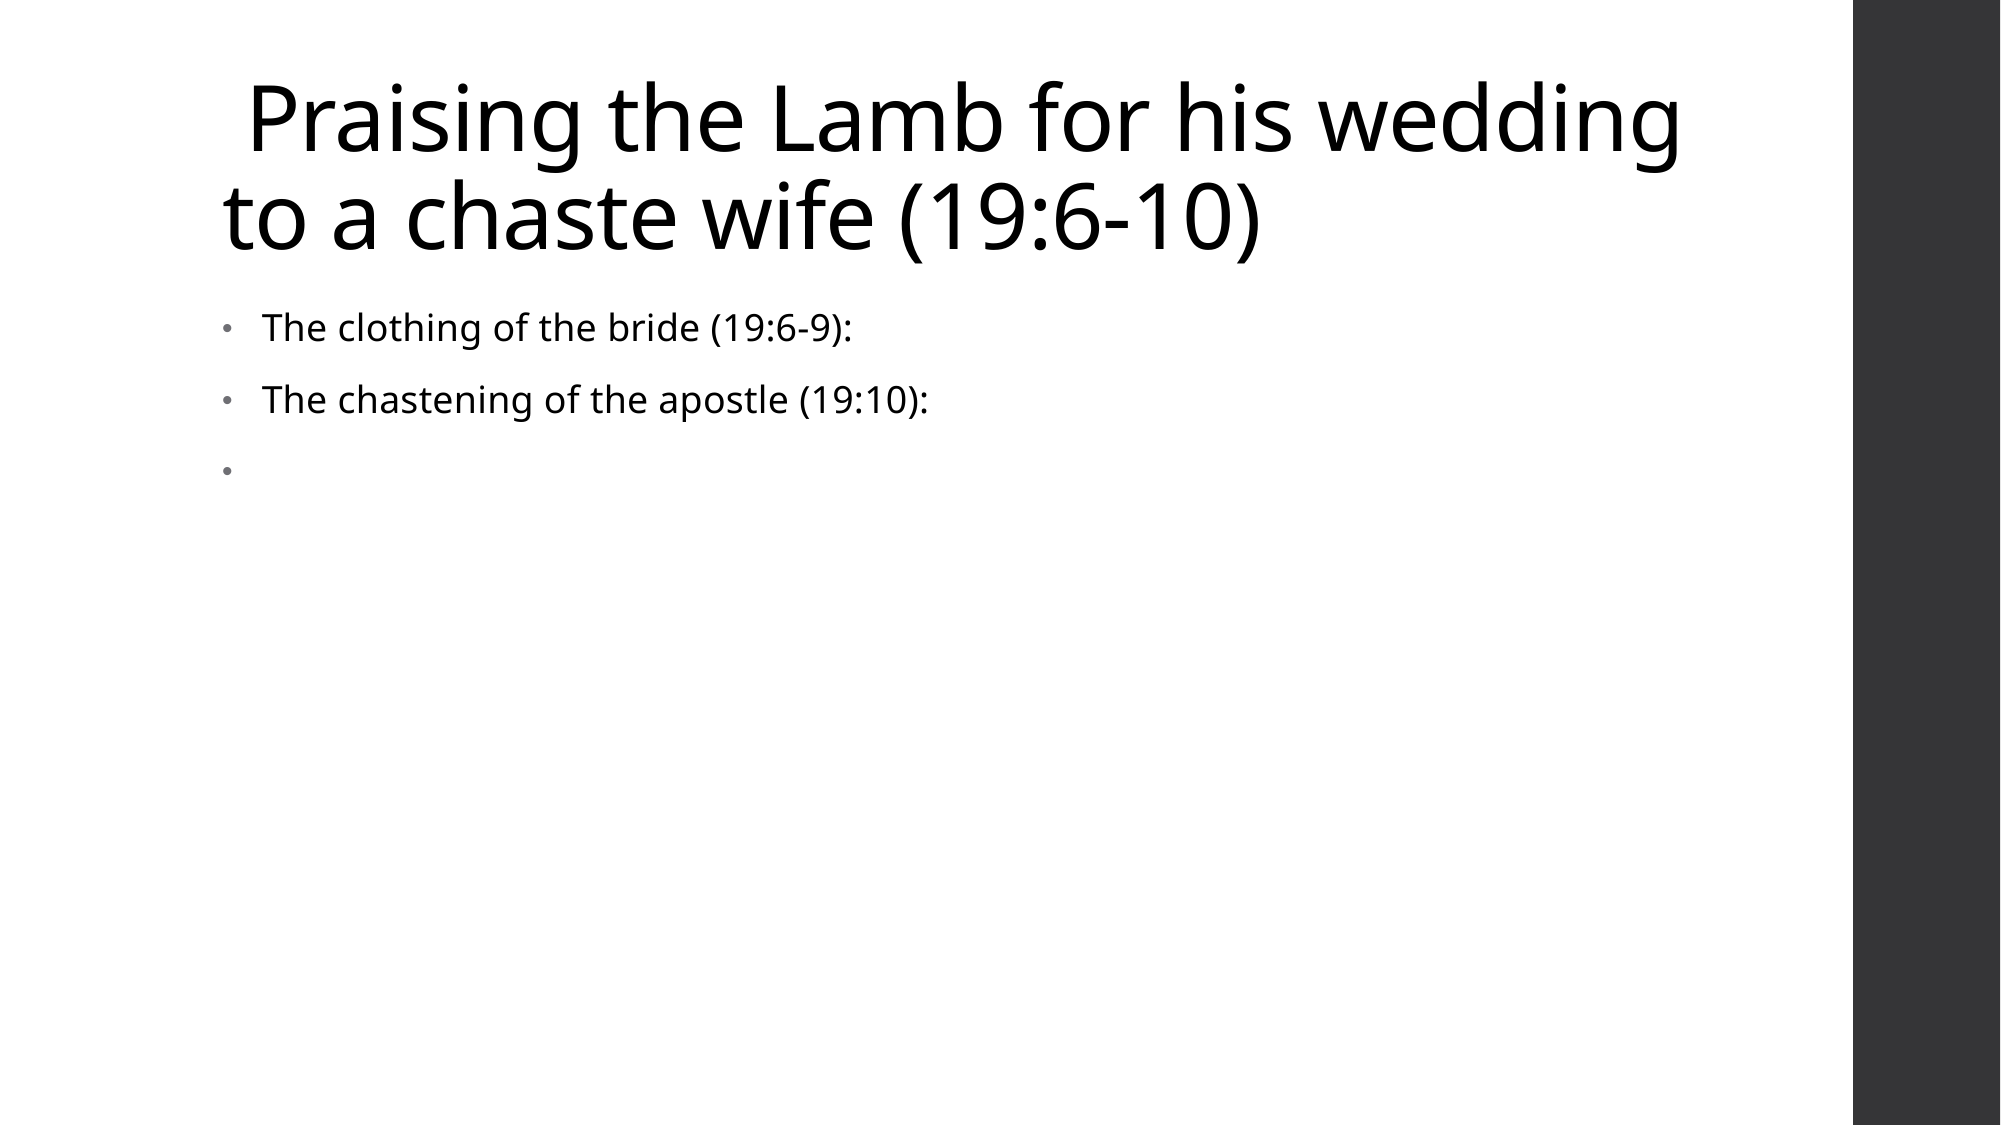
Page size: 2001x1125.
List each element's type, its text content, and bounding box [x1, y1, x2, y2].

title Praising the Lamb for his wedding to a chaste wife (19:6-10) [206, 60, 1797, 278]
list The clothing of the bride (19:6-9): The chastening of the apostle (19:10): [206, 299, 1617, 1014]
